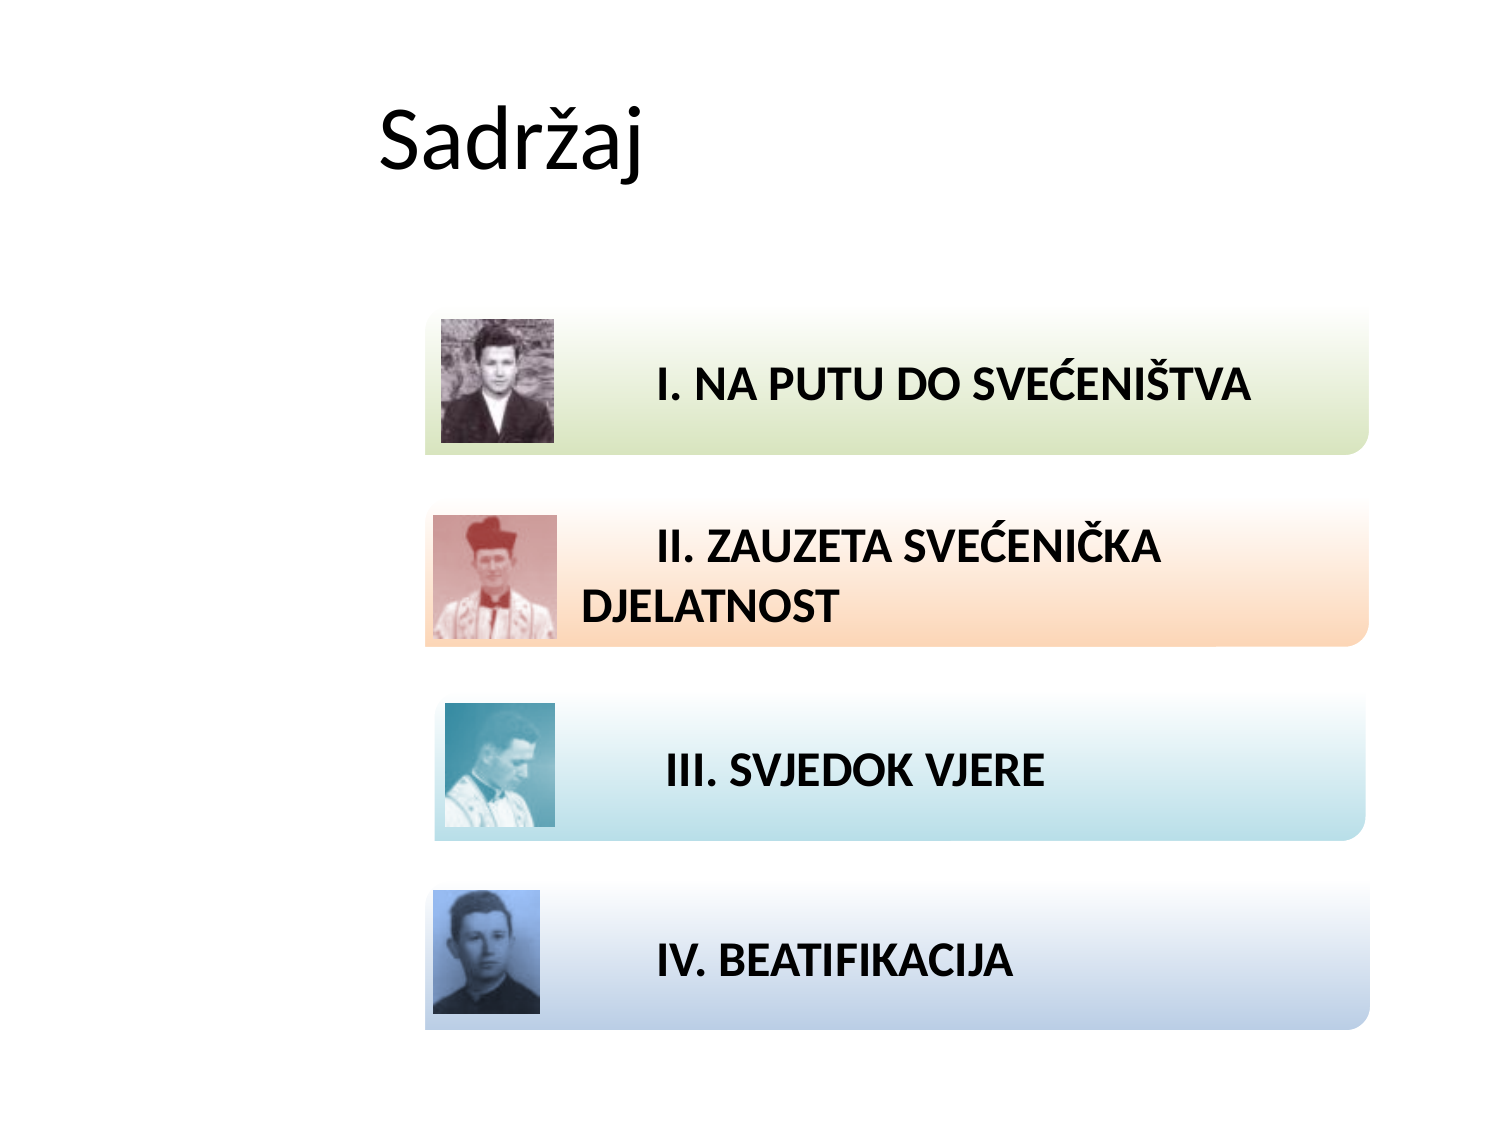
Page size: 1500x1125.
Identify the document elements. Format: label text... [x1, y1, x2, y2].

picture [441, 319, 554, 443]
picture [445, 703, 555, 827]
text_box I. NA PUTU DO SVEĆENIŠTVA [424, 305, 1370, 457]
text_box III. SVJEDOK VJERE [433, 691, 1367, 843]
text_box IV. BEATIFIKACIJA [424, 880, 1372, 1032]
picture [433, 515, 557, 639]
picture [433, 890, 540, 1014]
text_box Sadržaj [363, 70, 1348, 223]
text_box II. ZAUZETA SVEĆENIČKA DJELATNOST [424, 497, 1370, 648]
